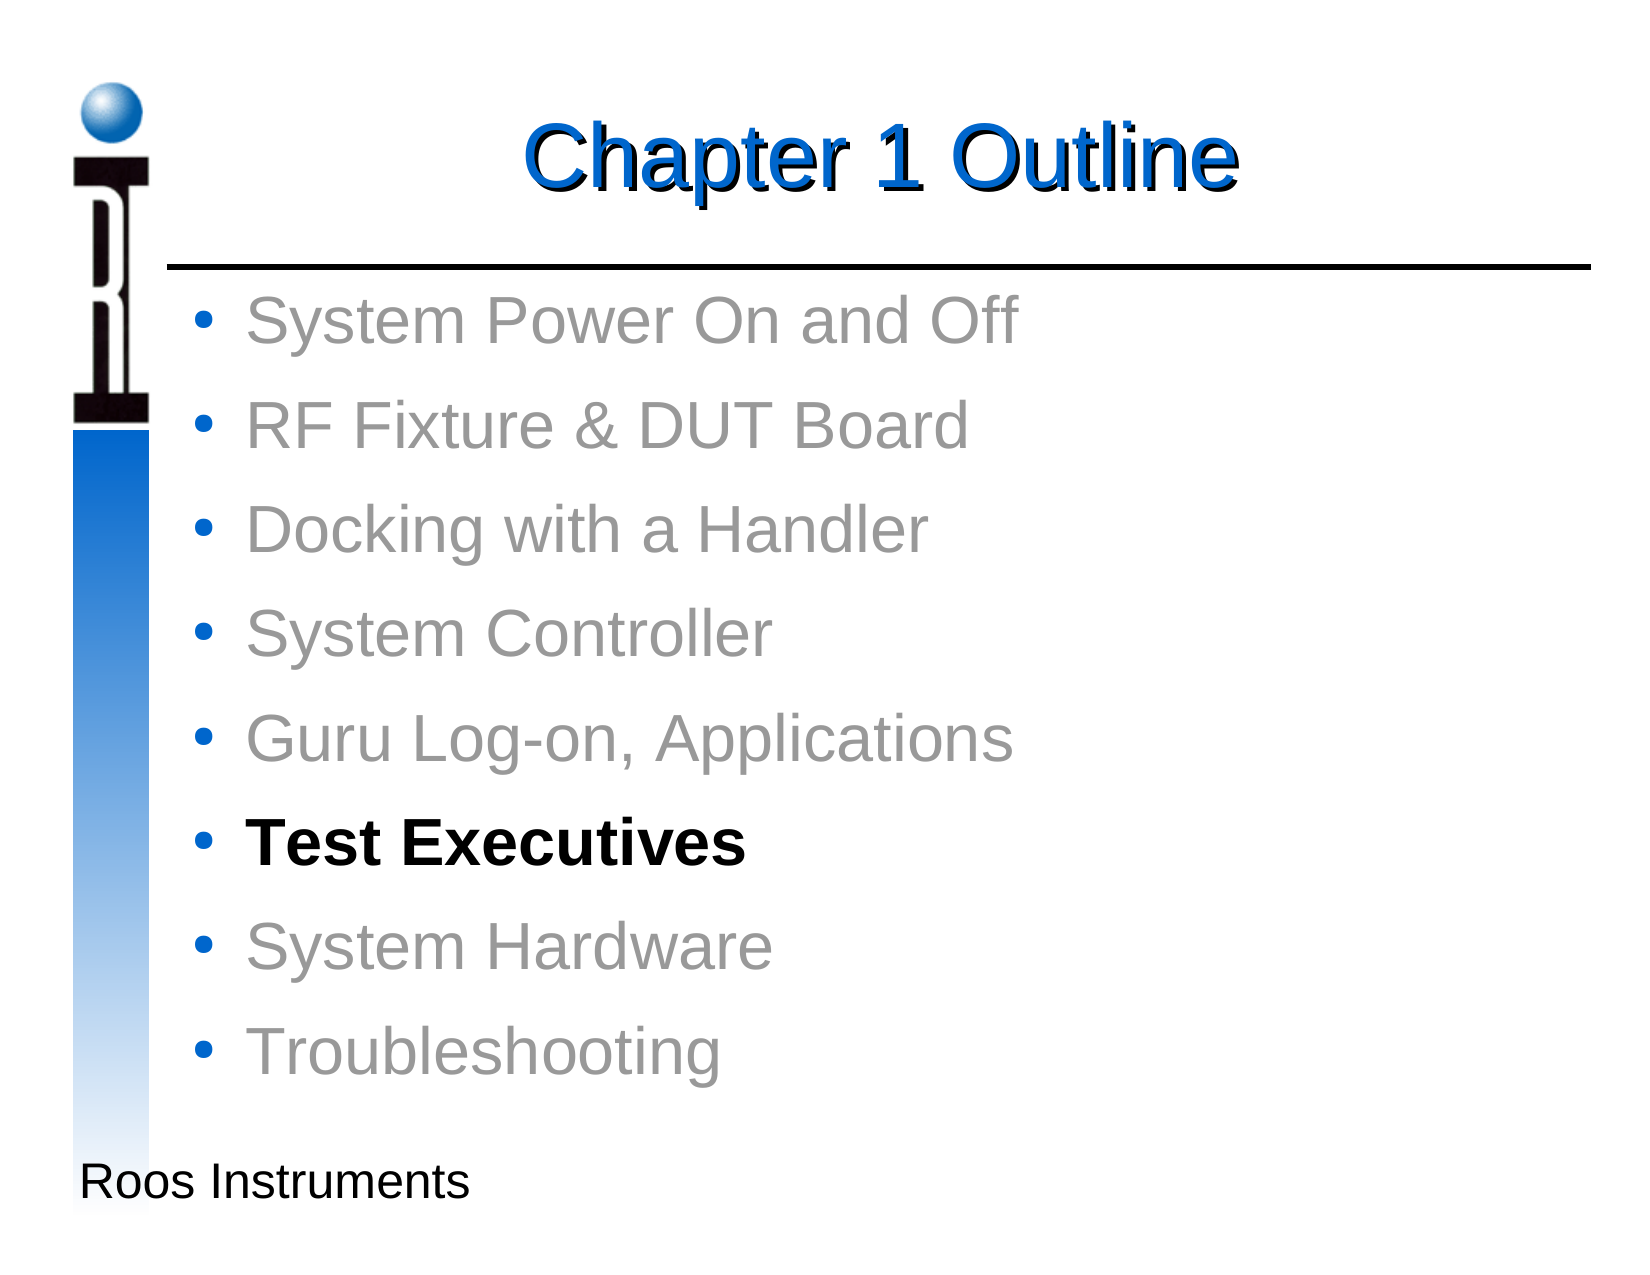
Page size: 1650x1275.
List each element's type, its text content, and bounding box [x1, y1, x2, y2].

picture [69, 78, 154, 430]
list System Power On and Off RF Fixture & DUT Board Docking with a Handler System Controller Guru Log-on, Applications Test Executives System Hardware Troubleshooting [174, 283, 1591, 1089]
title Chapter 1 Outline [171, 59, 1591, 253]
